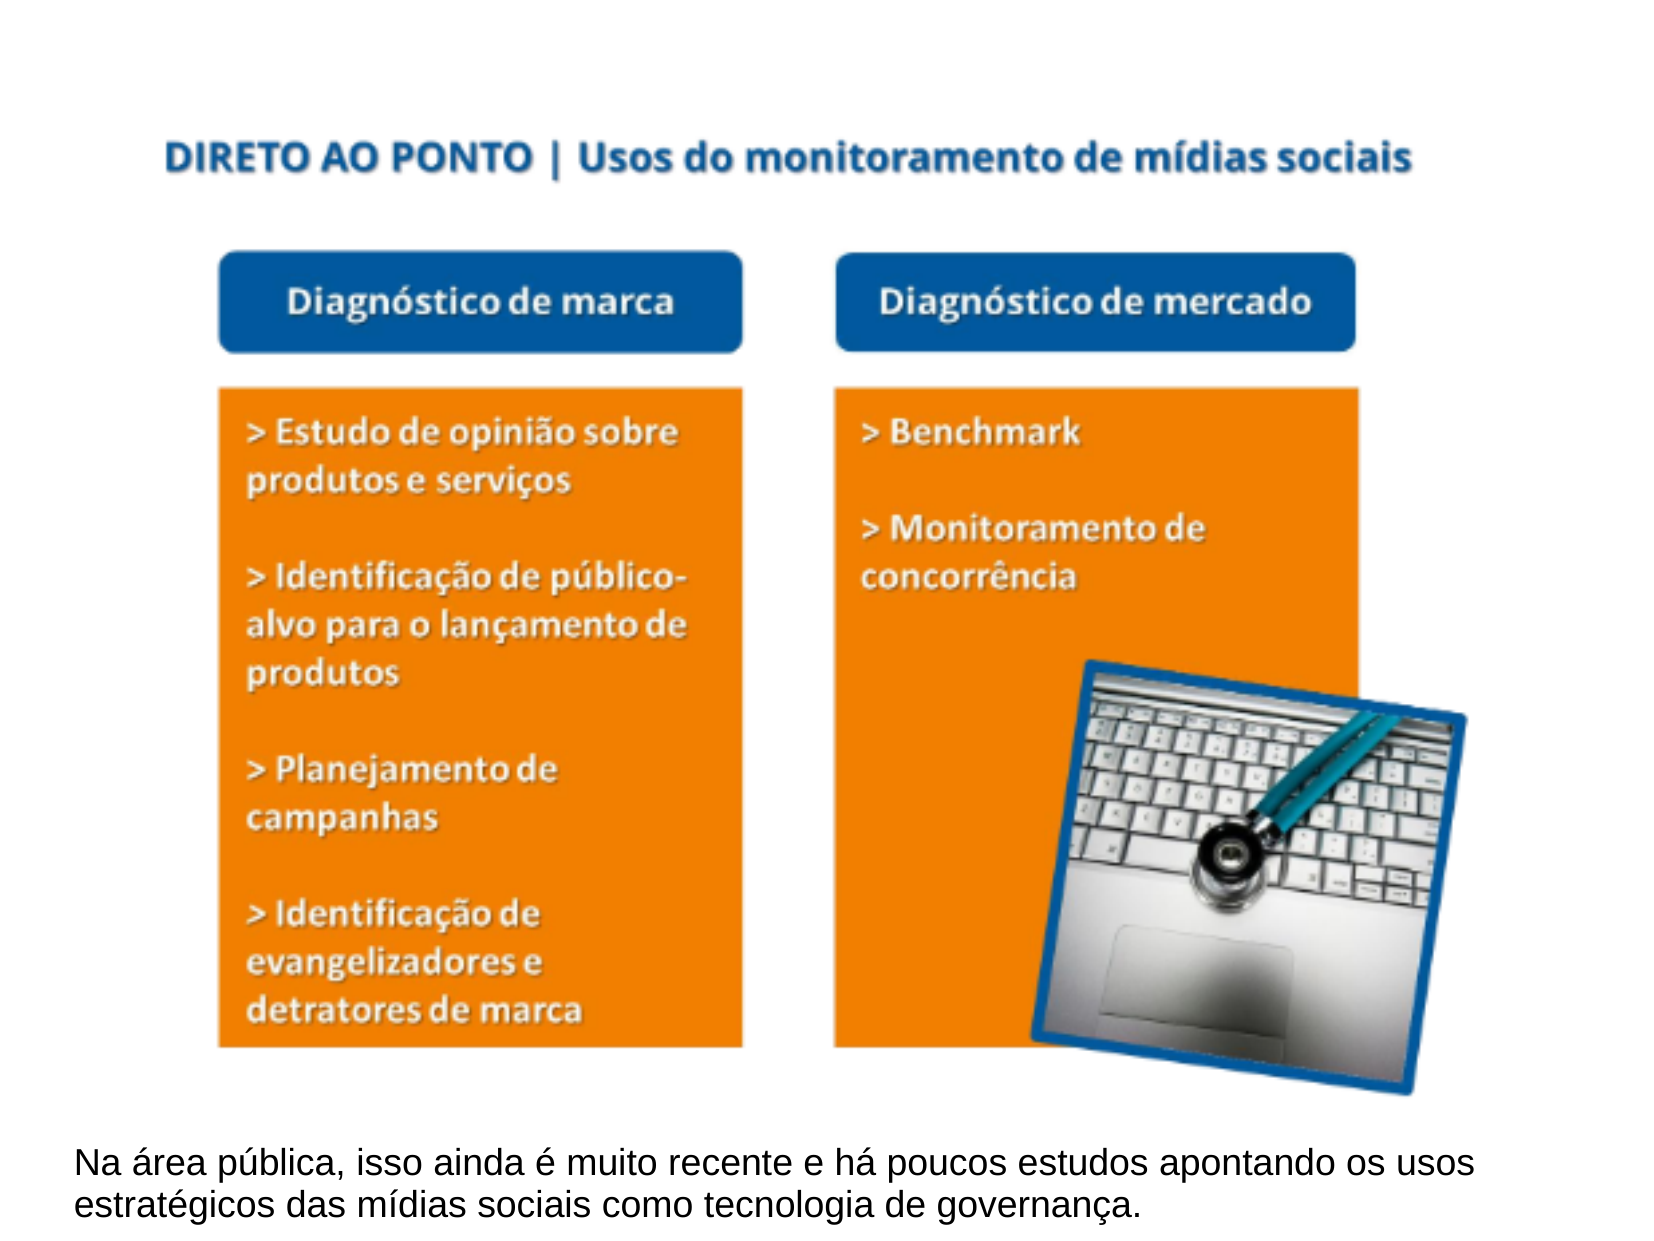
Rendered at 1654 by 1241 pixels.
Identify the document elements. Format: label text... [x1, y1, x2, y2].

text_box Na área pública, isso ainda é muito recente e há poucos estudos apontando os usos estratégicos das mídias sociais como tecnologia de governança. [59, 1133, 1491, 1233]
picture [103, 82, 1501, 1134]
